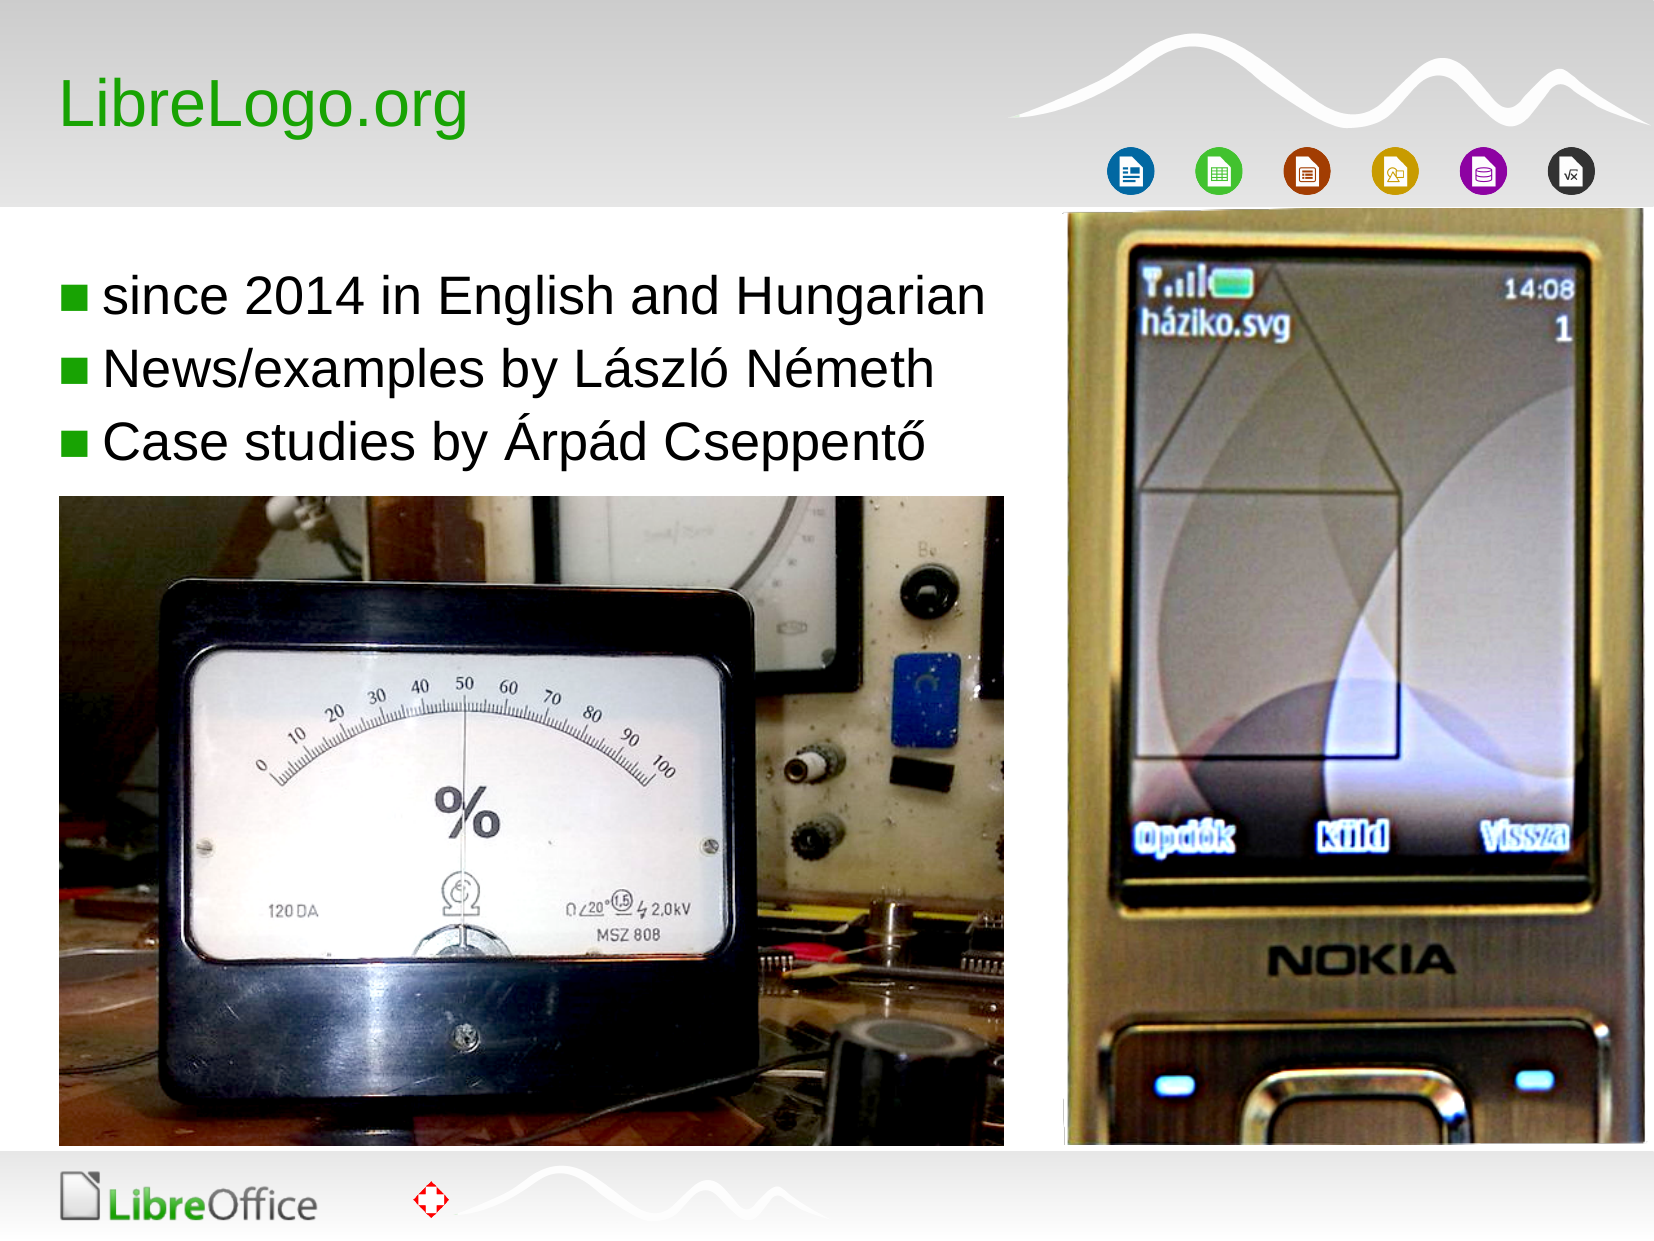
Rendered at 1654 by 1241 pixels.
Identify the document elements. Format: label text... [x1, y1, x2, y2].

list since 2014 in English and Hungarian News/examples by László Németh Case studies by Árpád Cseppentő [59, 265, 1062, 985]
picture [1062, 208, 1648, 1145]
picture [1034, 29, 1654, 131]
picture [413, 1163, 833, 1223]
picture [41, 1152, 337, 1240]
picture [59, 496, 1004, 1146]
title LibreLogo.org [59, 29, 1034, 178]
picture [1107, 147, 1595, 195]
